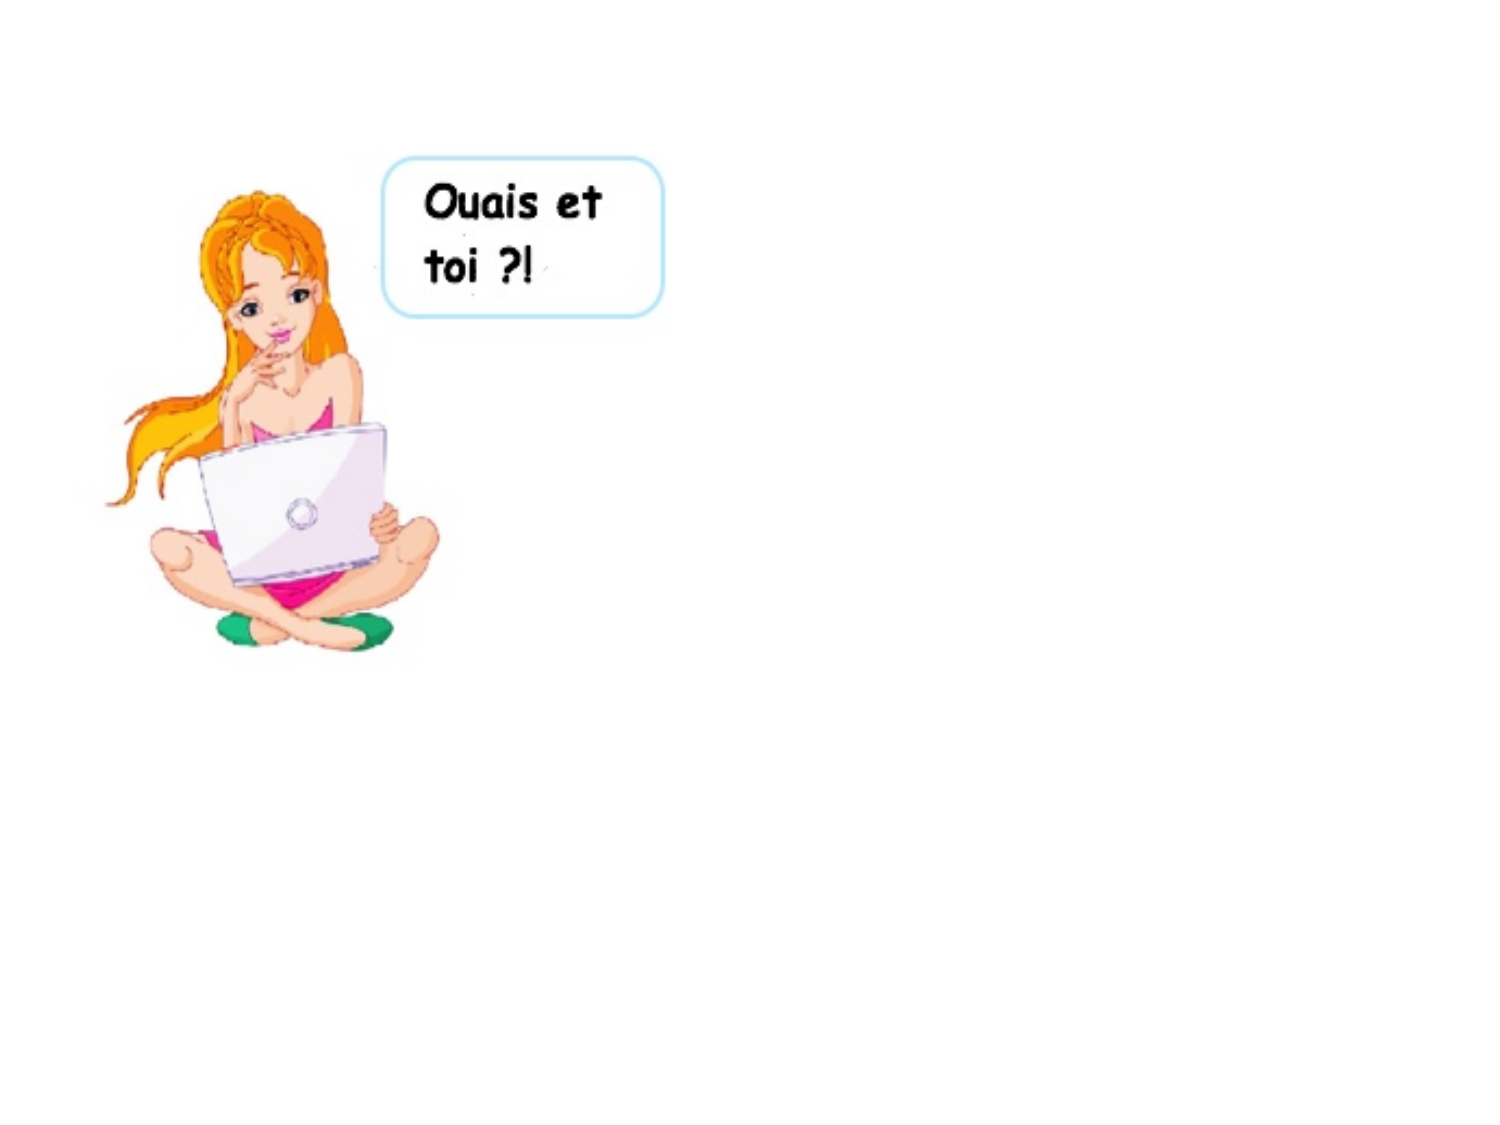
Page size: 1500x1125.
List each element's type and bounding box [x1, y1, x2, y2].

picture [75, 44, 1465, 1125]
